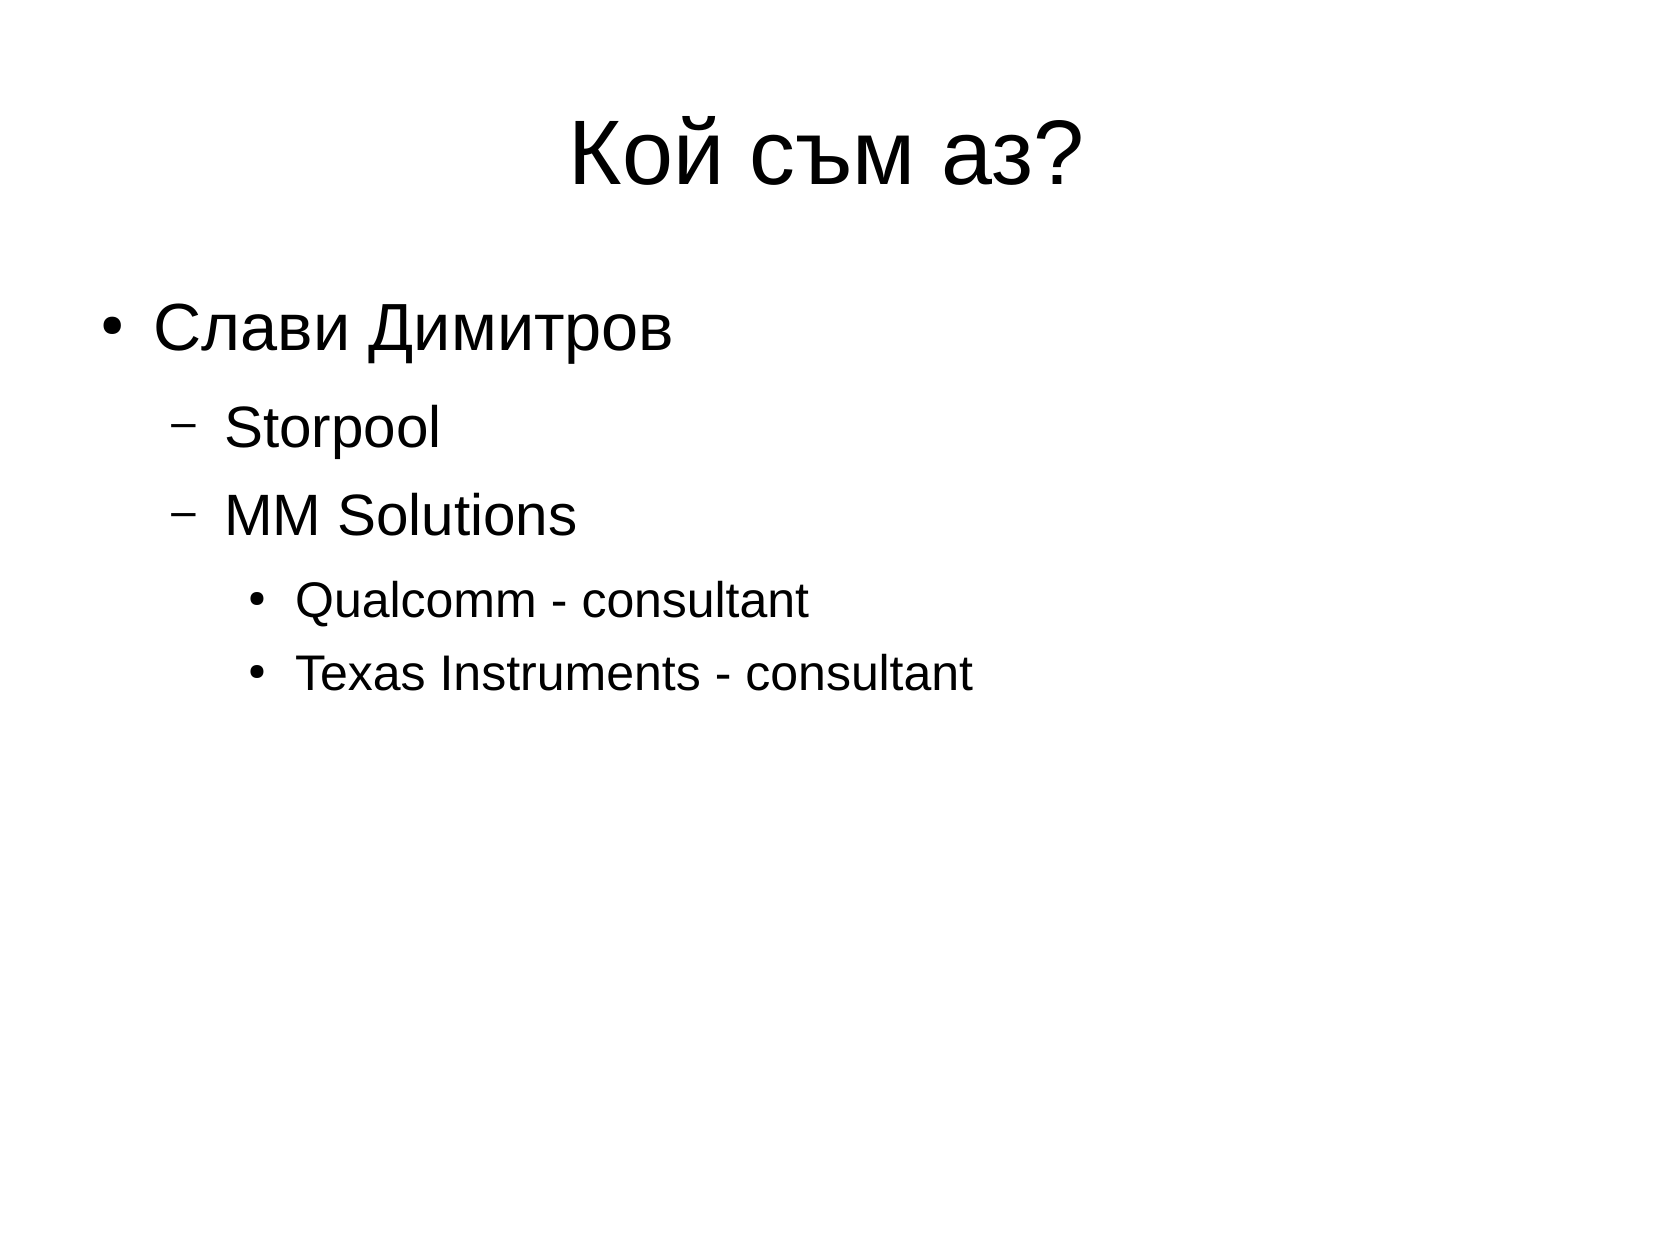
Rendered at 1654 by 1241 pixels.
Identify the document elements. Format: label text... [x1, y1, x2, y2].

title Кой съм аз? [82, 49, 1571, 257]
list Слави Димитров Storpool MM Solutions Qualcomm - consultant Texas Instruments - consultant [82, 290, 1571, 1010]
